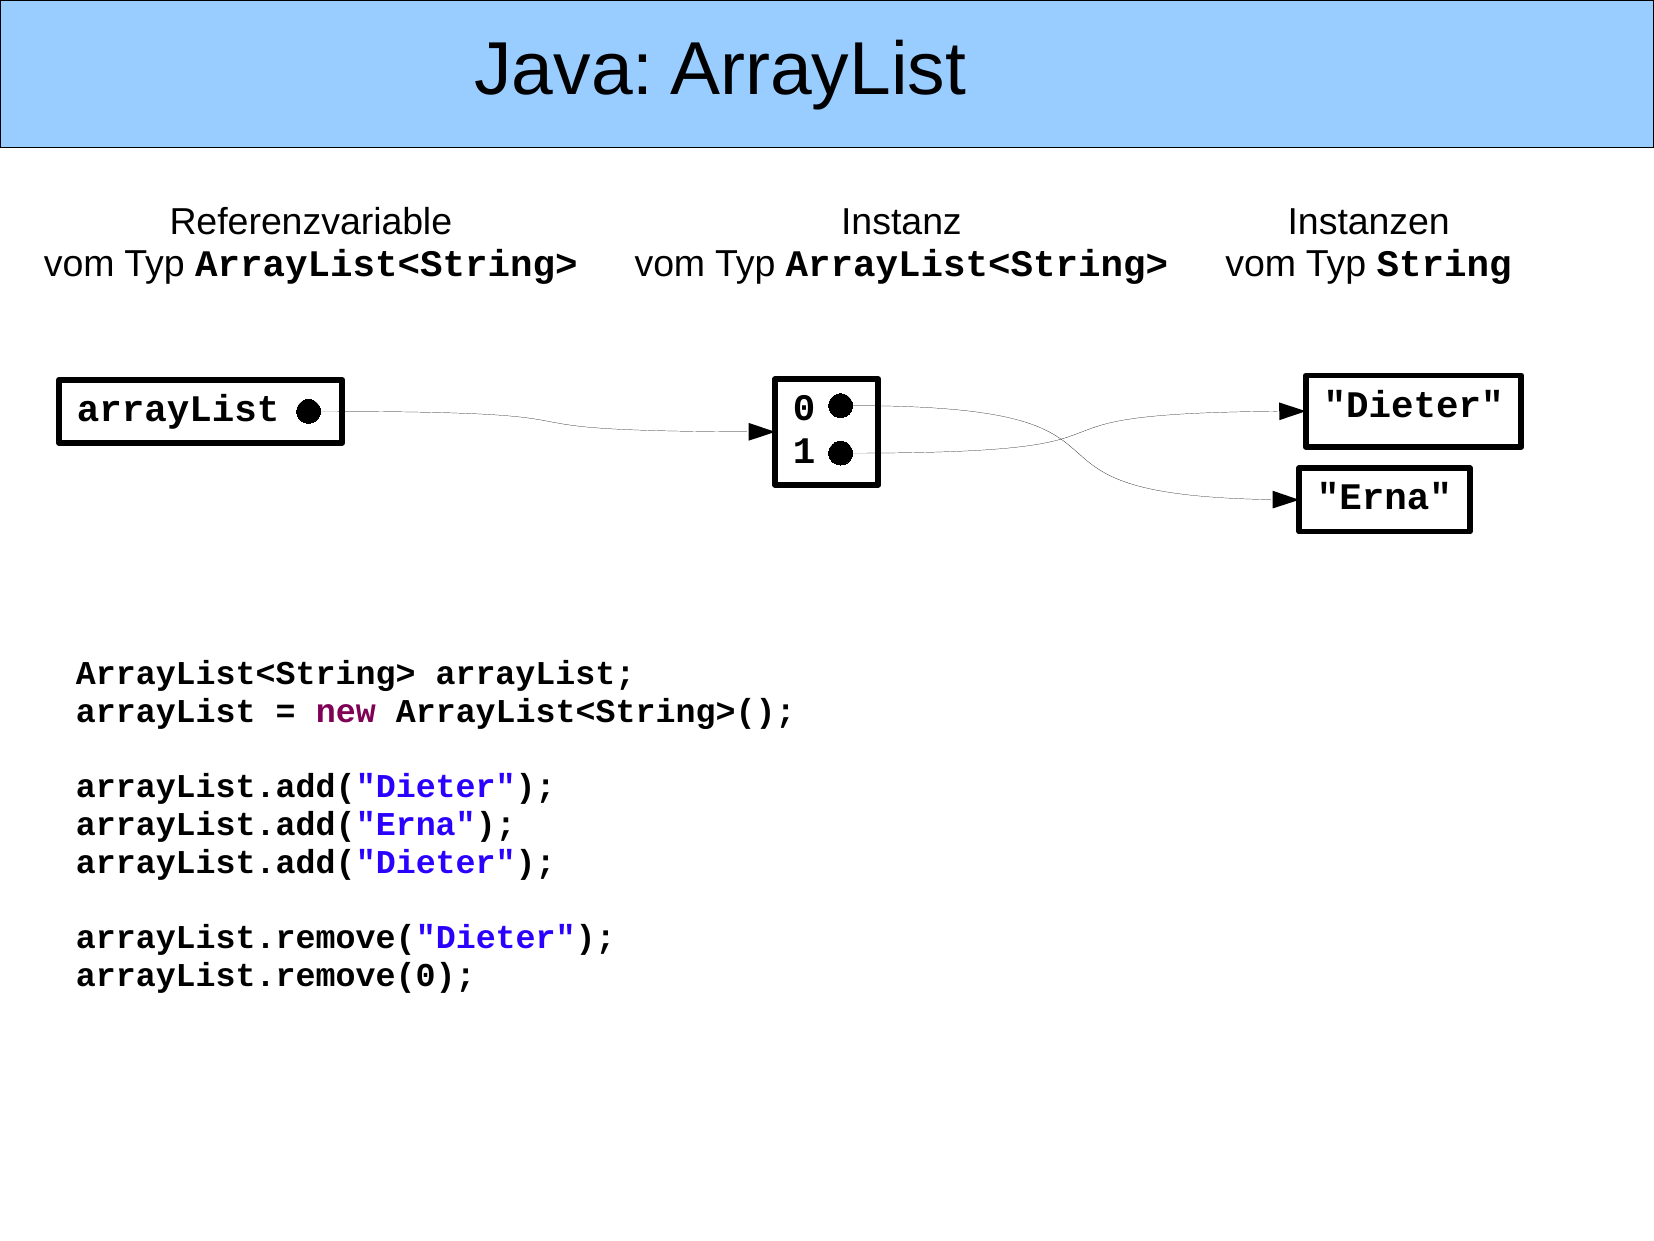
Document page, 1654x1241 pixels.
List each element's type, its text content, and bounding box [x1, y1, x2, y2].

text_box "Erna" [1299, 468, 1470, 532]
text_box Instanz vom Typ ArrayList<String> [619, 193, 1182, 296]
text_box Java: ArrayList [459, 19, 982, 119]
text_box [0, 0, 1654, 148]
text_box [828, 393, 853, 418]
text_box 0 1 [775, 379, 879, 485]
text_box Instanzen vom Typ String [1210, 193, 1527, 296]
text_box arrayList [59, 379, 343, 443]
text_box "Dieter" [1305, 375, 1522, 447]
text_box [296, 399, 321, 424]
text_box ArrayList<String> arrayList; arrayList = new ArrayList<String>(); arrayList.add("Dieter"); arrayList.add("Erna"); arrayList.add("Dieter"); arrayList.remove("Dieter"); arrayList.remove(0); [61, 649, 1131, 1077]
text_box [828, 441, 853, 466]
text_box Referenzvariable vom Typ ArrayList<String> [29, 193, 591, 296]
